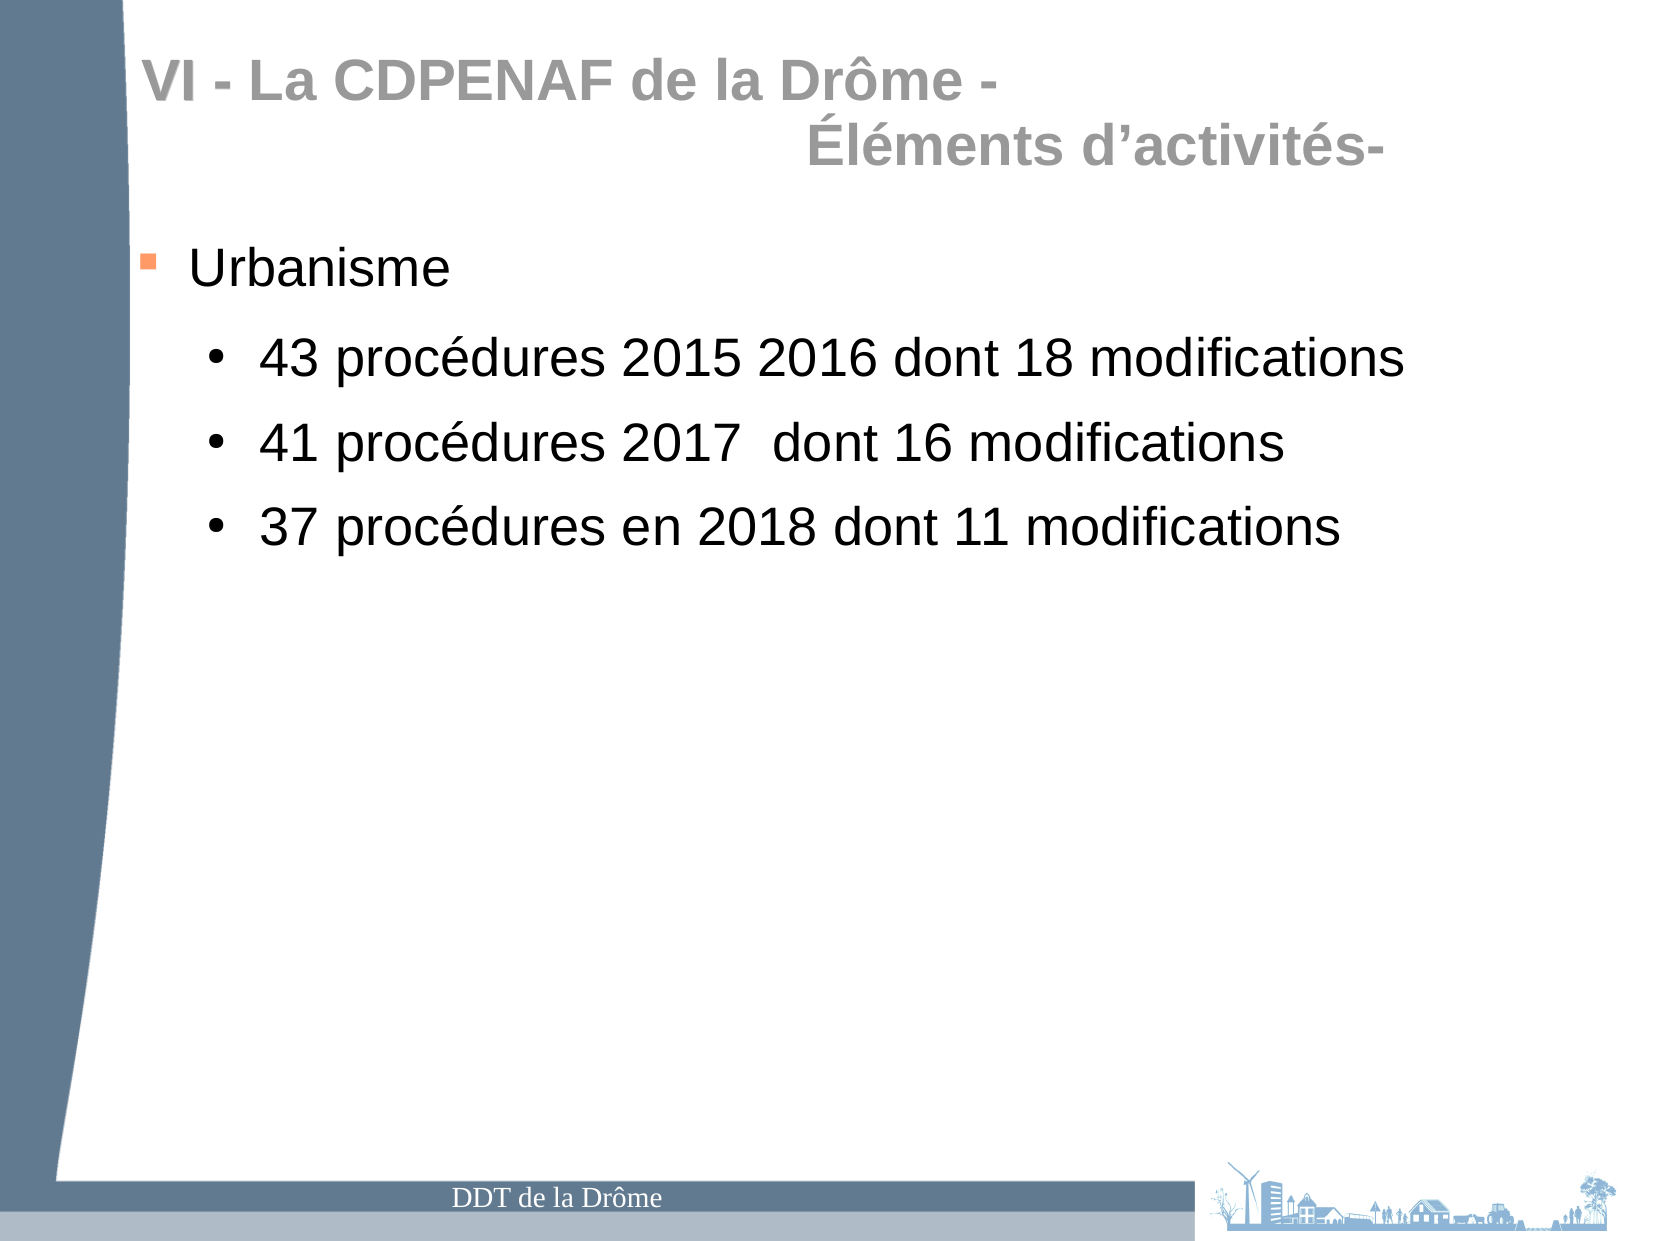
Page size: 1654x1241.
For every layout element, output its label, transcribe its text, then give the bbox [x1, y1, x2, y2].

title VI - La CDPENAF de la Drôme - Éléments d’activités- [141, 44, 1617, 183]
list Urbanisme 43 procédures 2015 2016 dont 18 modifications 41 procédures 2017 dont 16 modifications 37 procédures en 2018 dont 11 modifications [118, 237, 1583, 1241]
